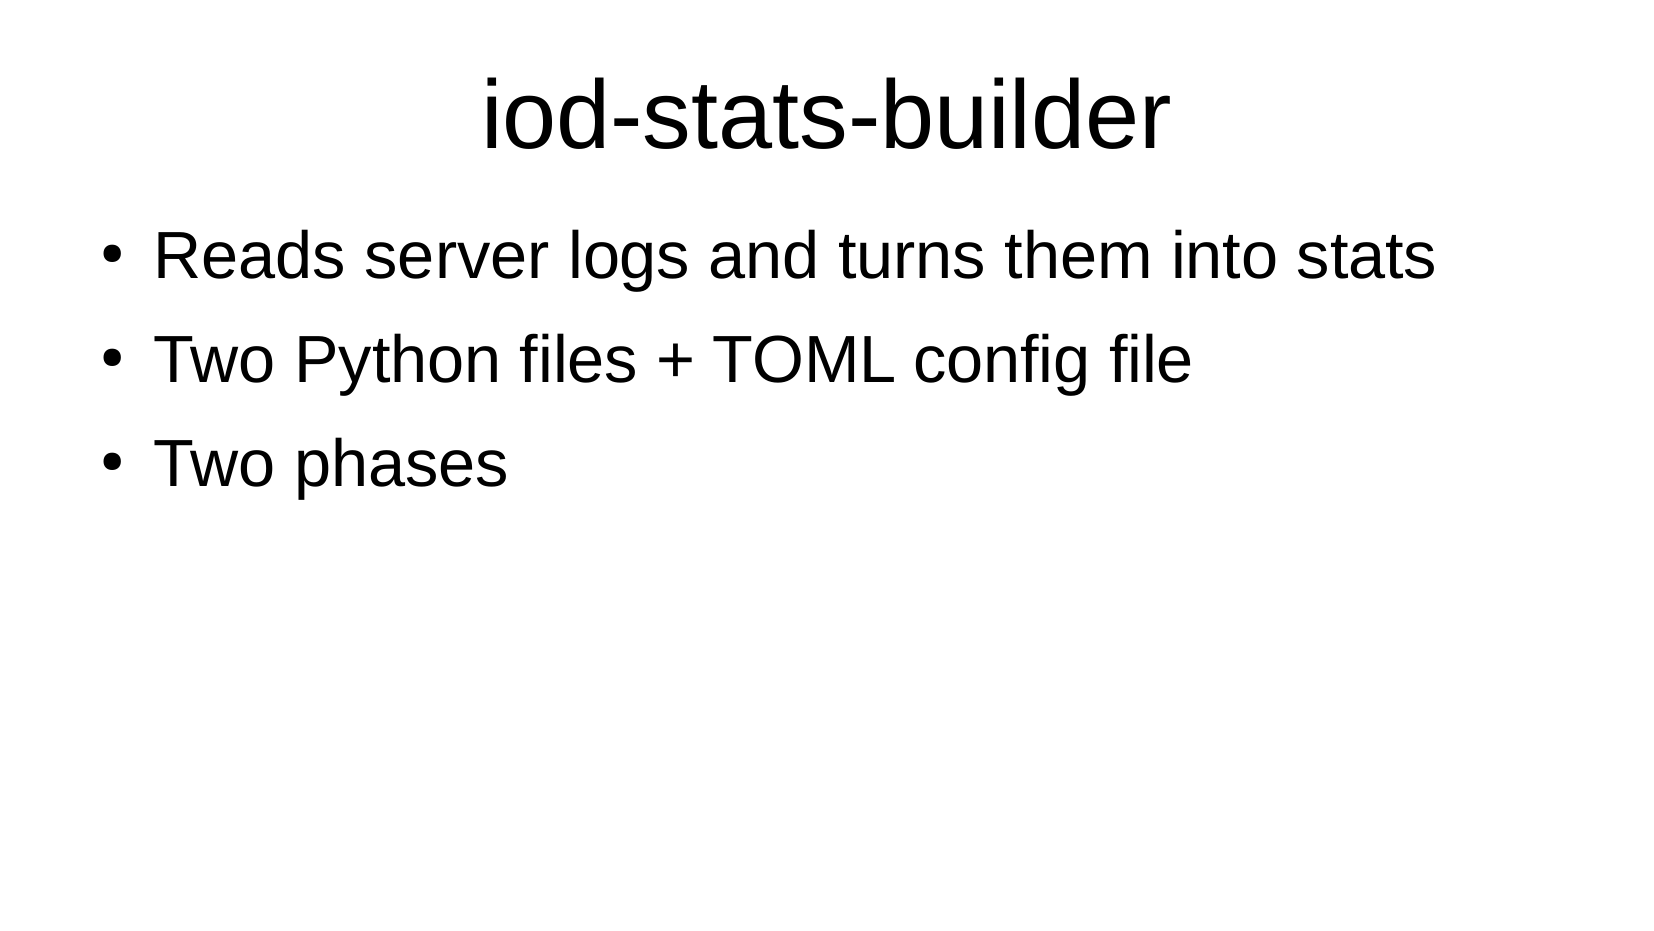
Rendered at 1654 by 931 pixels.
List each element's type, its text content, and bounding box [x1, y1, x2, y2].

list Reads server logs and turns them into stats Two Python files + TOML config file Two phases [82, 217, 1571, 758]
title iod-stats-builder [82, 37, 1571, 193]
